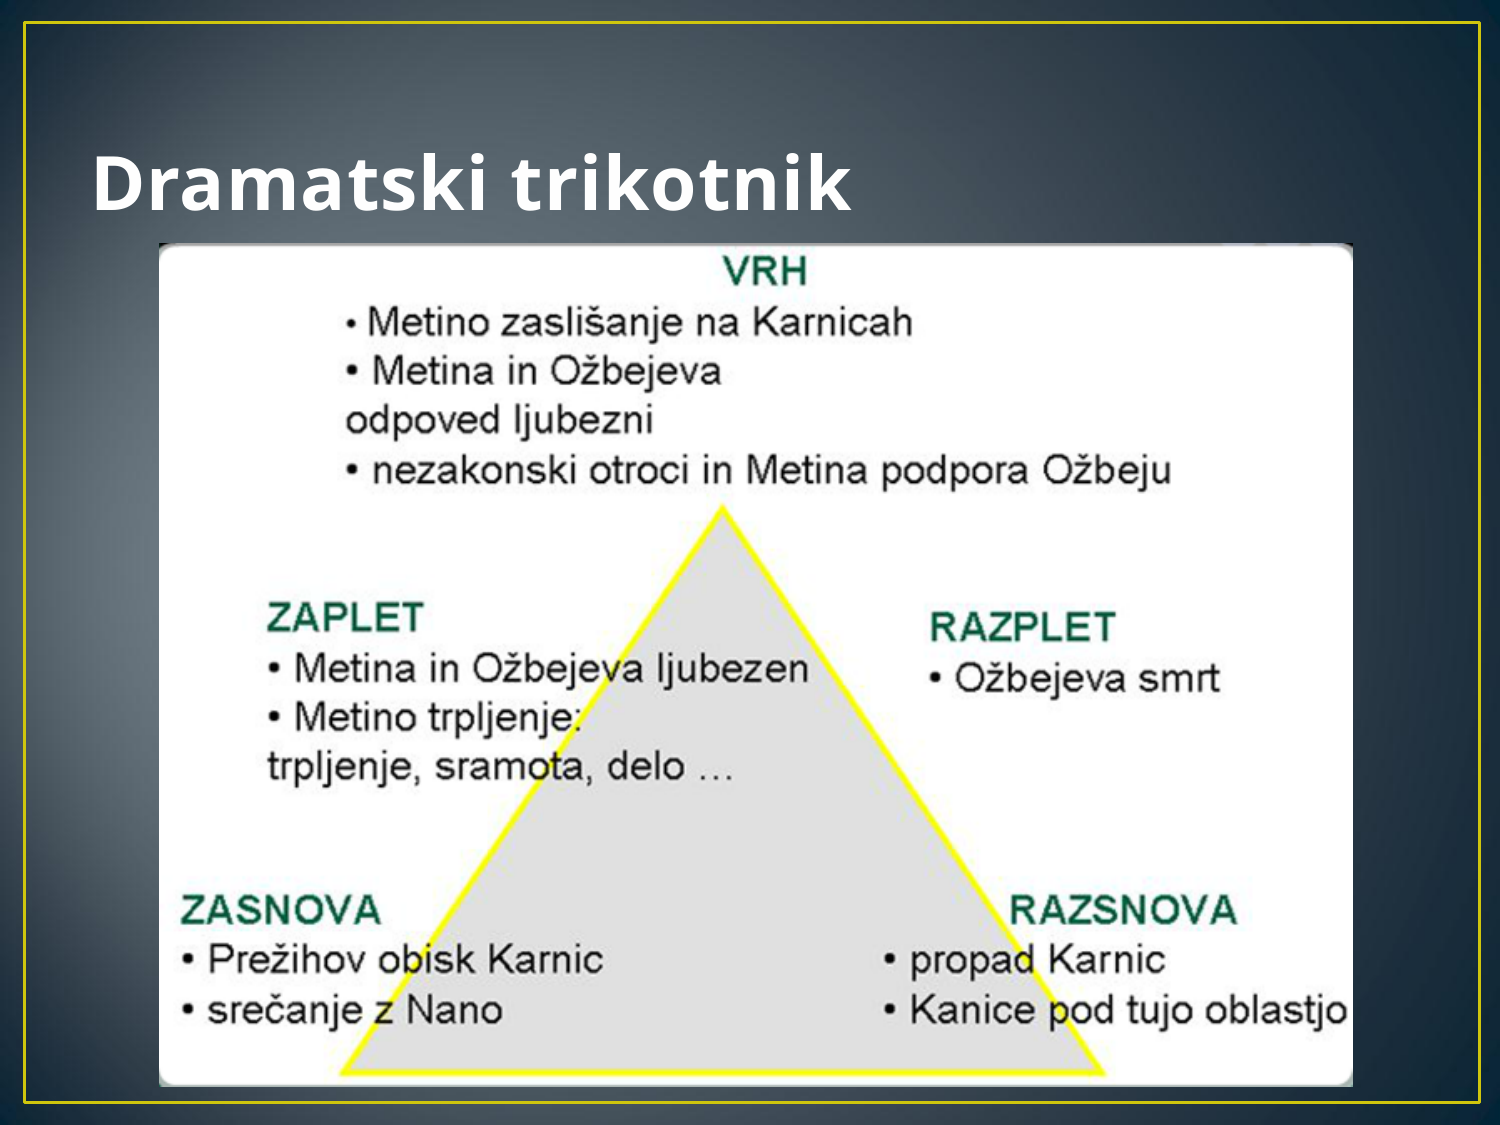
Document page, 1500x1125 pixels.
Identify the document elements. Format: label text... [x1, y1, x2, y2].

picture [0, 0, 1500, 1125]
title Dramatski trikotnik [75, 45, 1425, 233]
